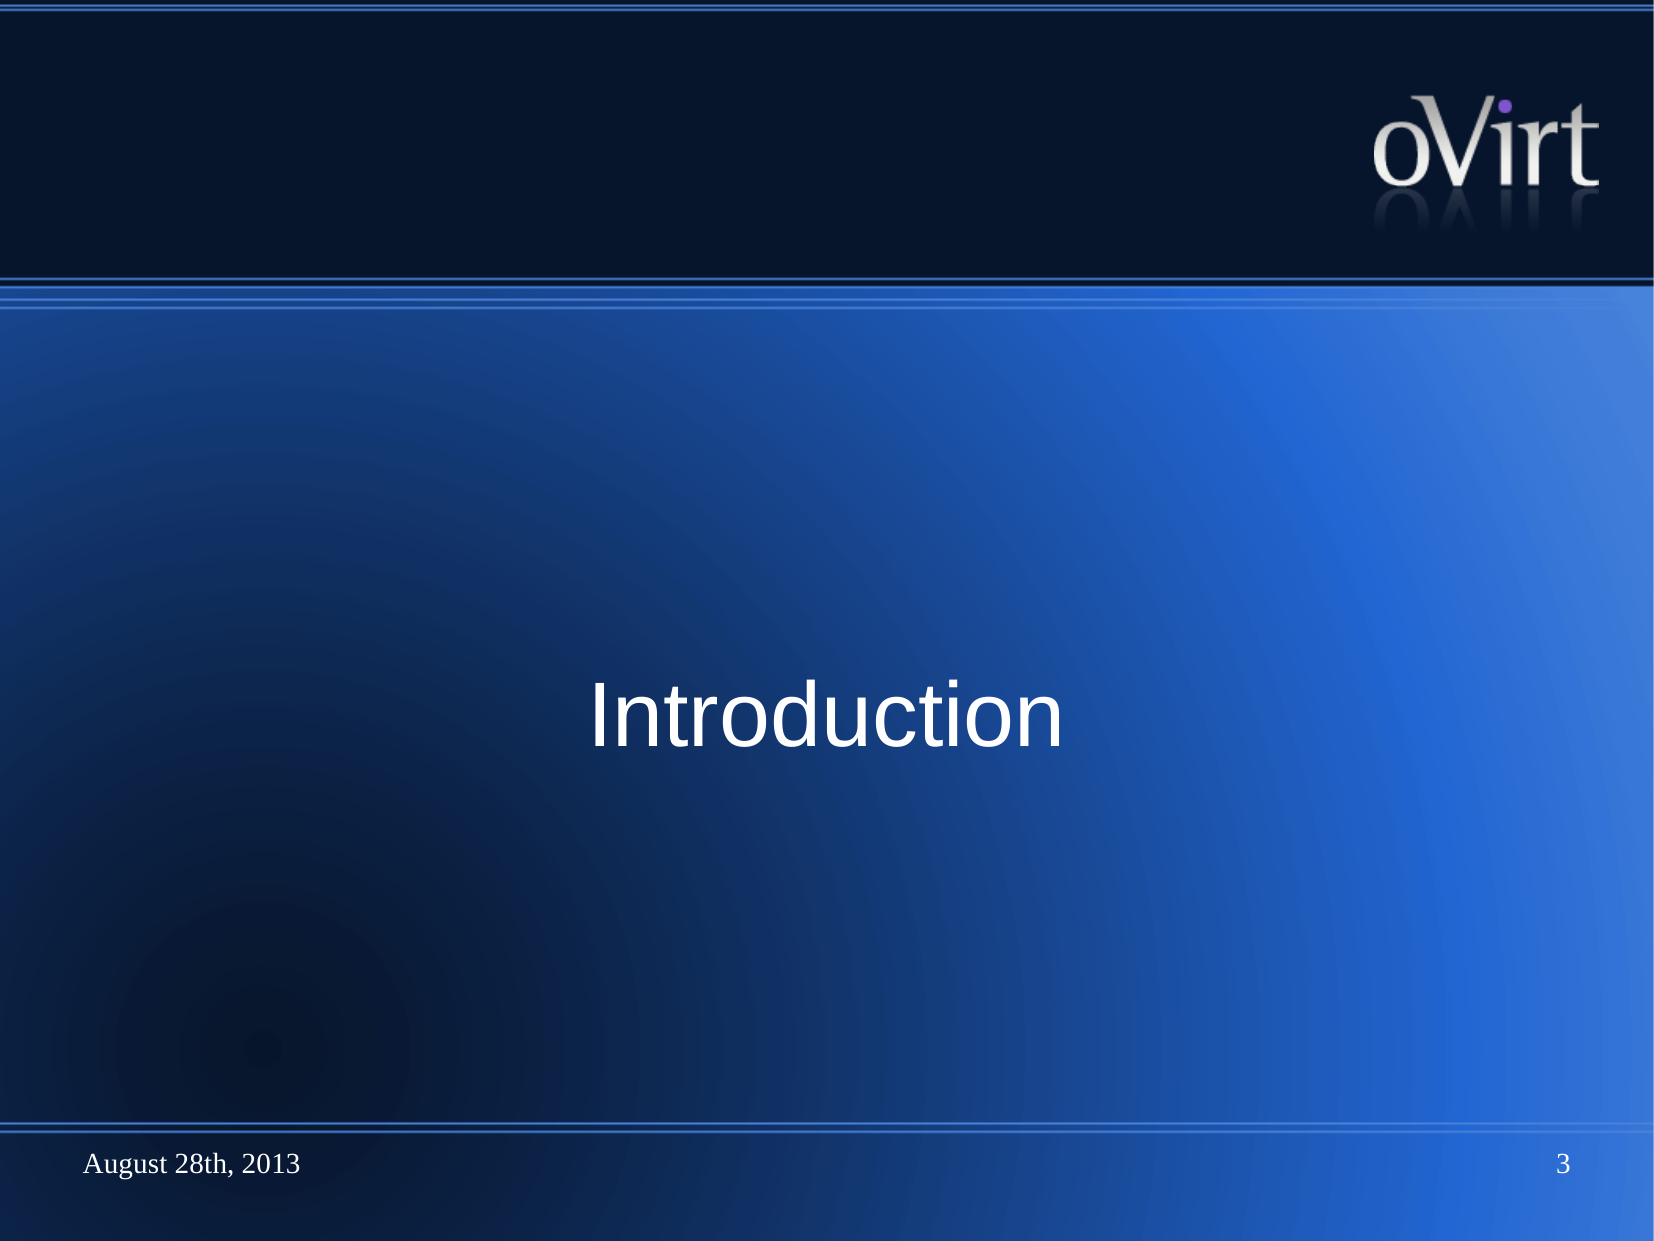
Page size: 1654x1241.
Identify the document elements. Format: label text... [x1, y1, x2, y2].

picture [0, 0, 1654, 1241]
subtitle Introduction [82, 355, 1571, 1075]
